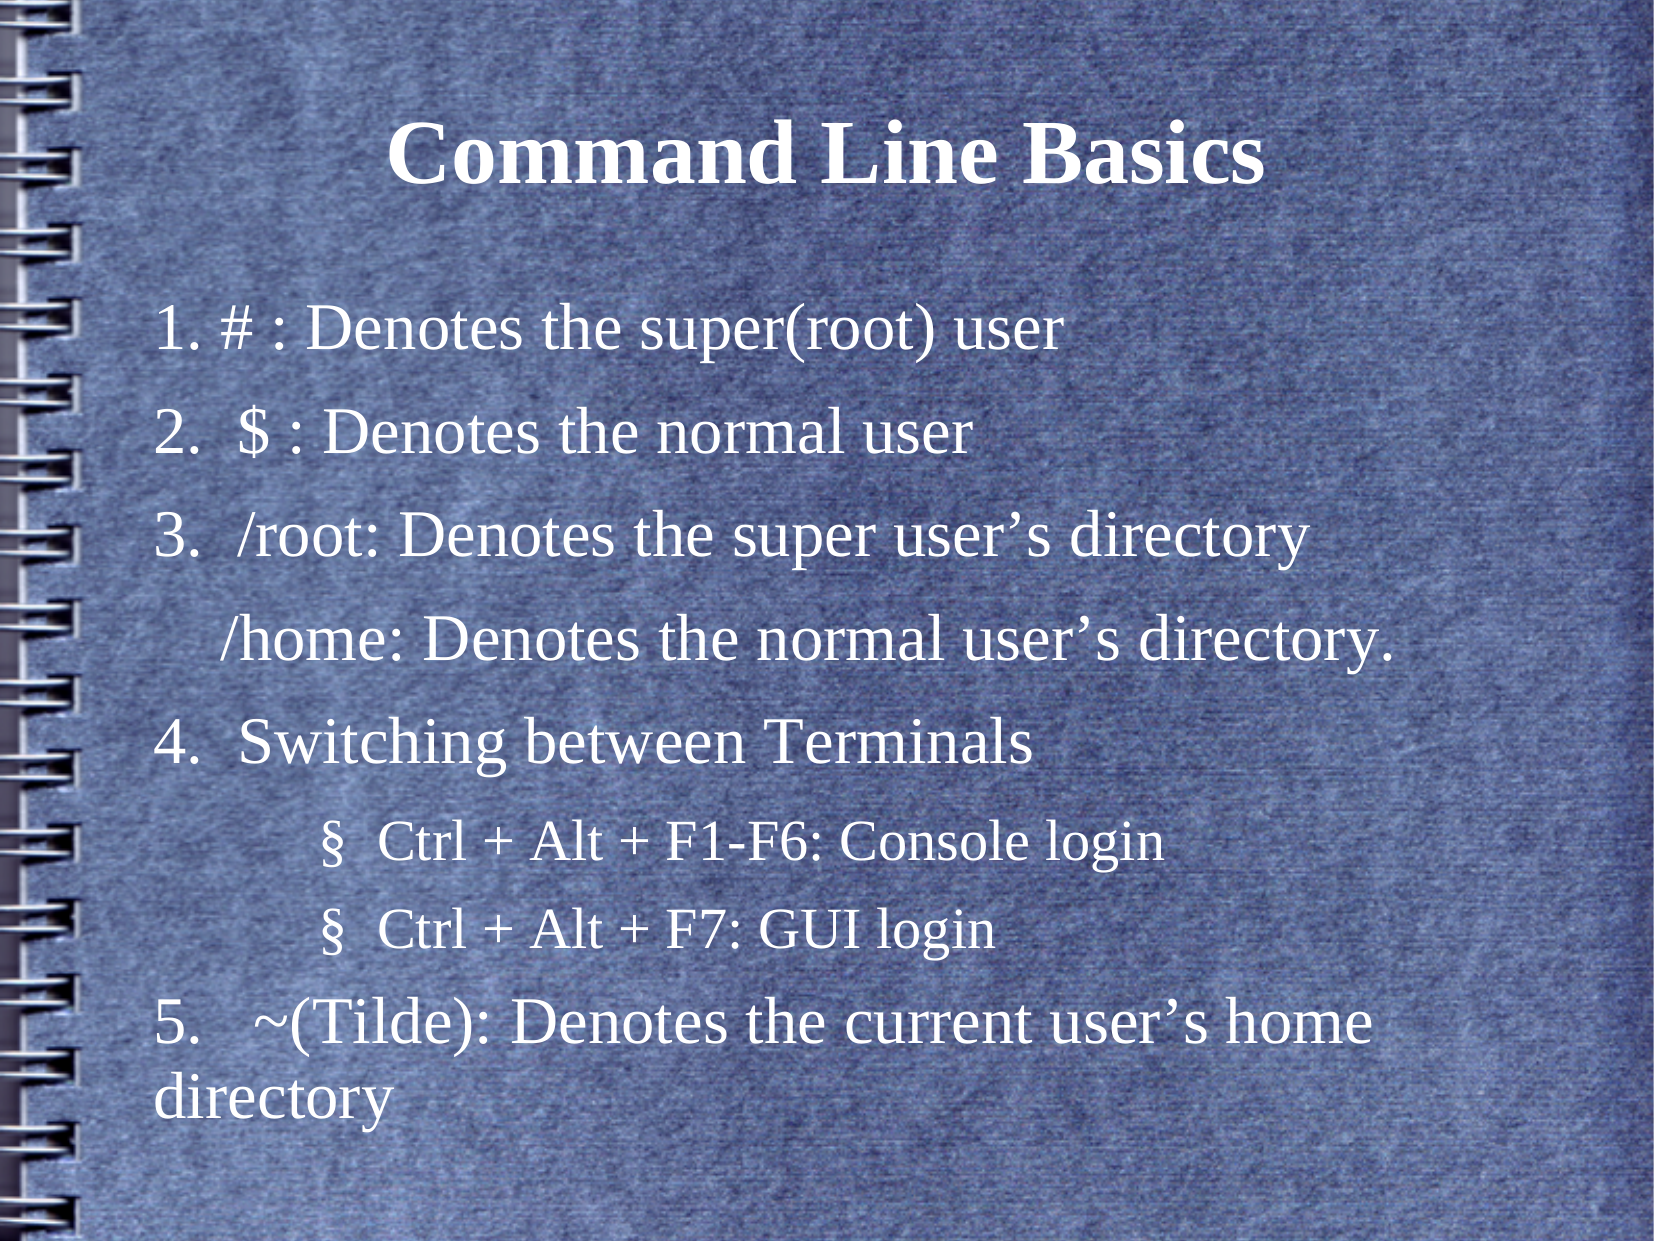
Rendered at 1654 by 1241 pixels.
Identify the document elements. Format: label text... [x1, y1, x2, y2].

list 1. # : Denotes the super(root) user 2. $ : Denotes the normal user 3. /root: Denotes the super user’s directory /home: Denotes the normal user’s directory. 4. Switching between Terminals § Ctrl + Alt + F1-F6: Console login § Ctrl + Alt + F7: GUI login 5. ~(Tilde): Denotes the current user’s home directory [82, 290, 1571, 1133]
picture [0, 0, 1654, 1241]
title Command Line Basics [82, 56, 1571, 250]
